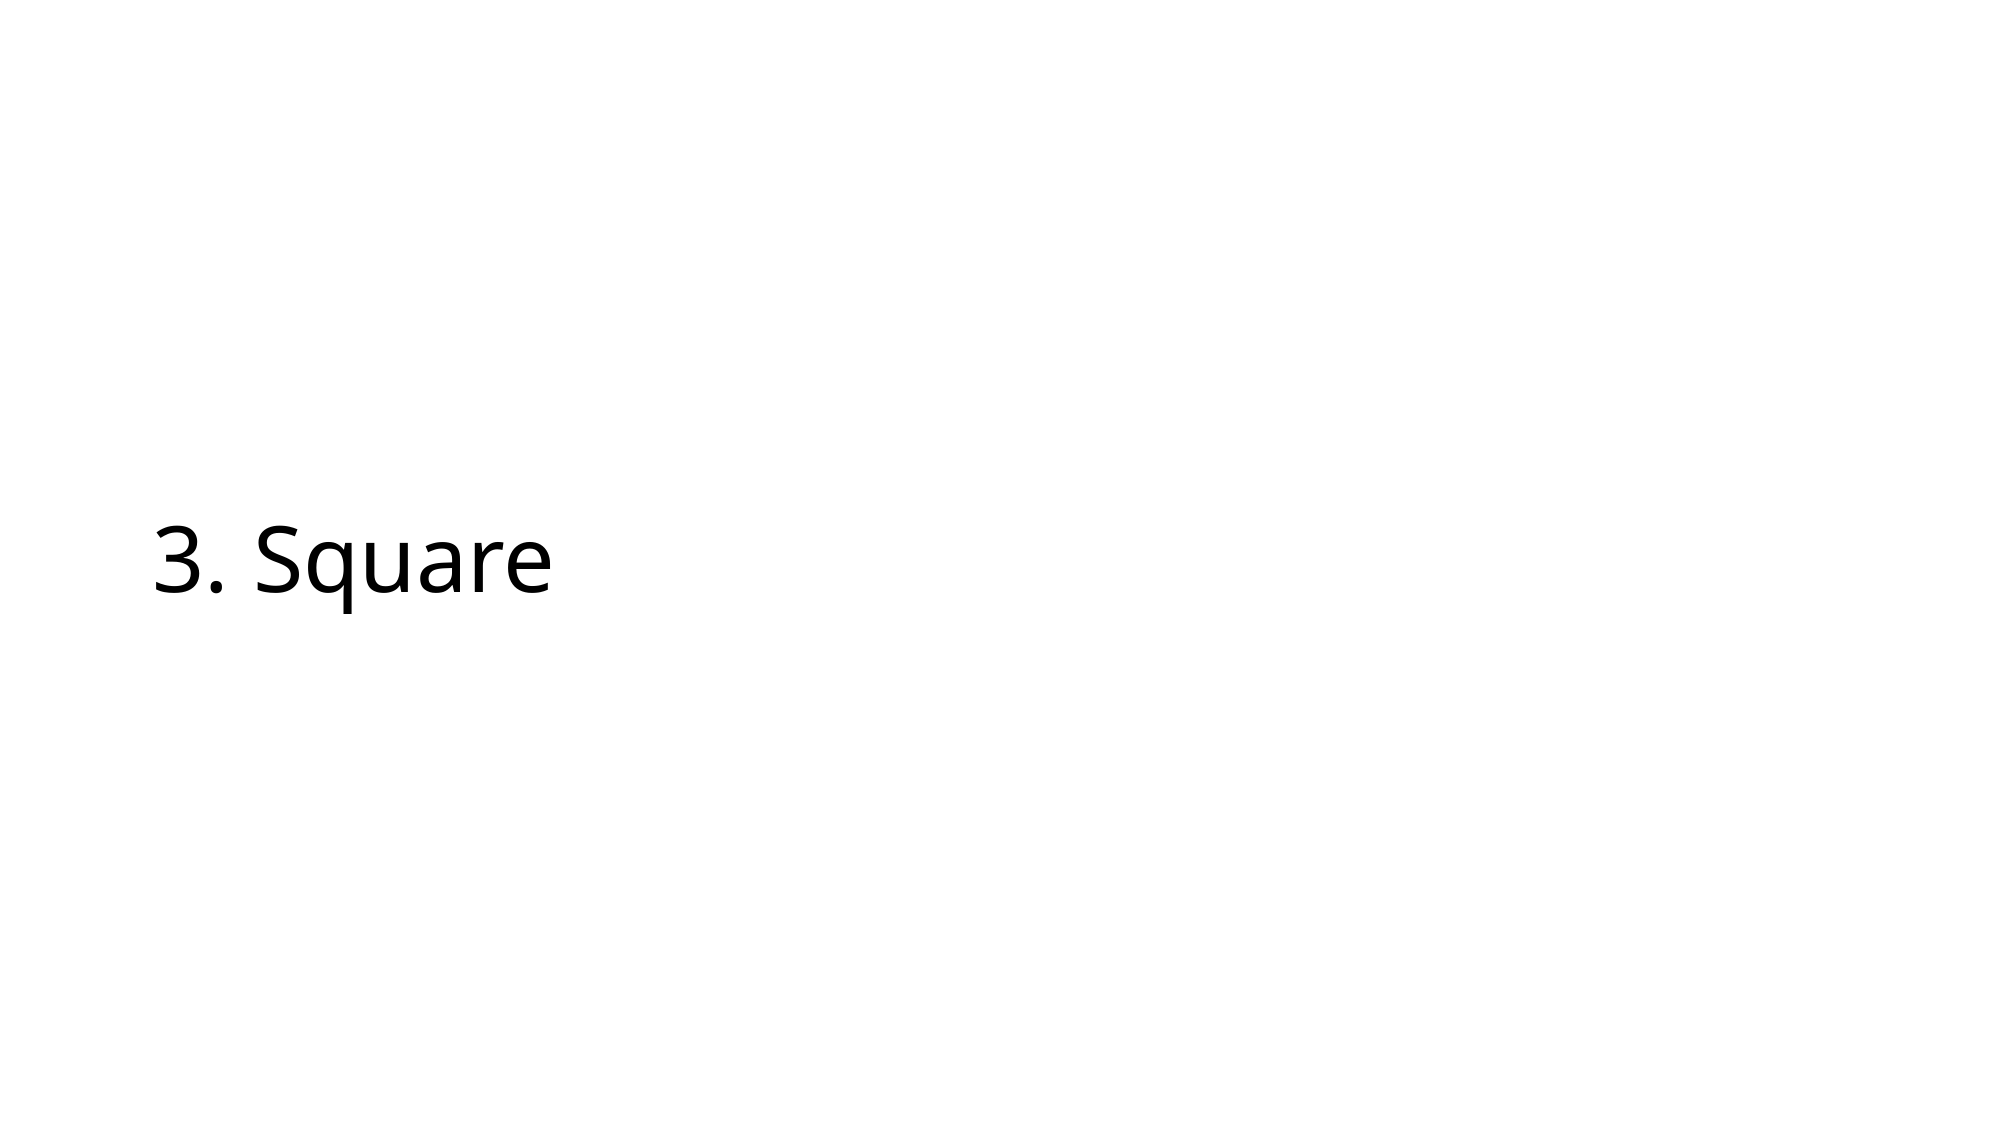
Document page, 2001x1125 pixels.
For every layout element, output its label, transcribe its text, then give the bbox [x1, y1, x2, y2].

title 3. Square [137, 453, 1863, 672]
